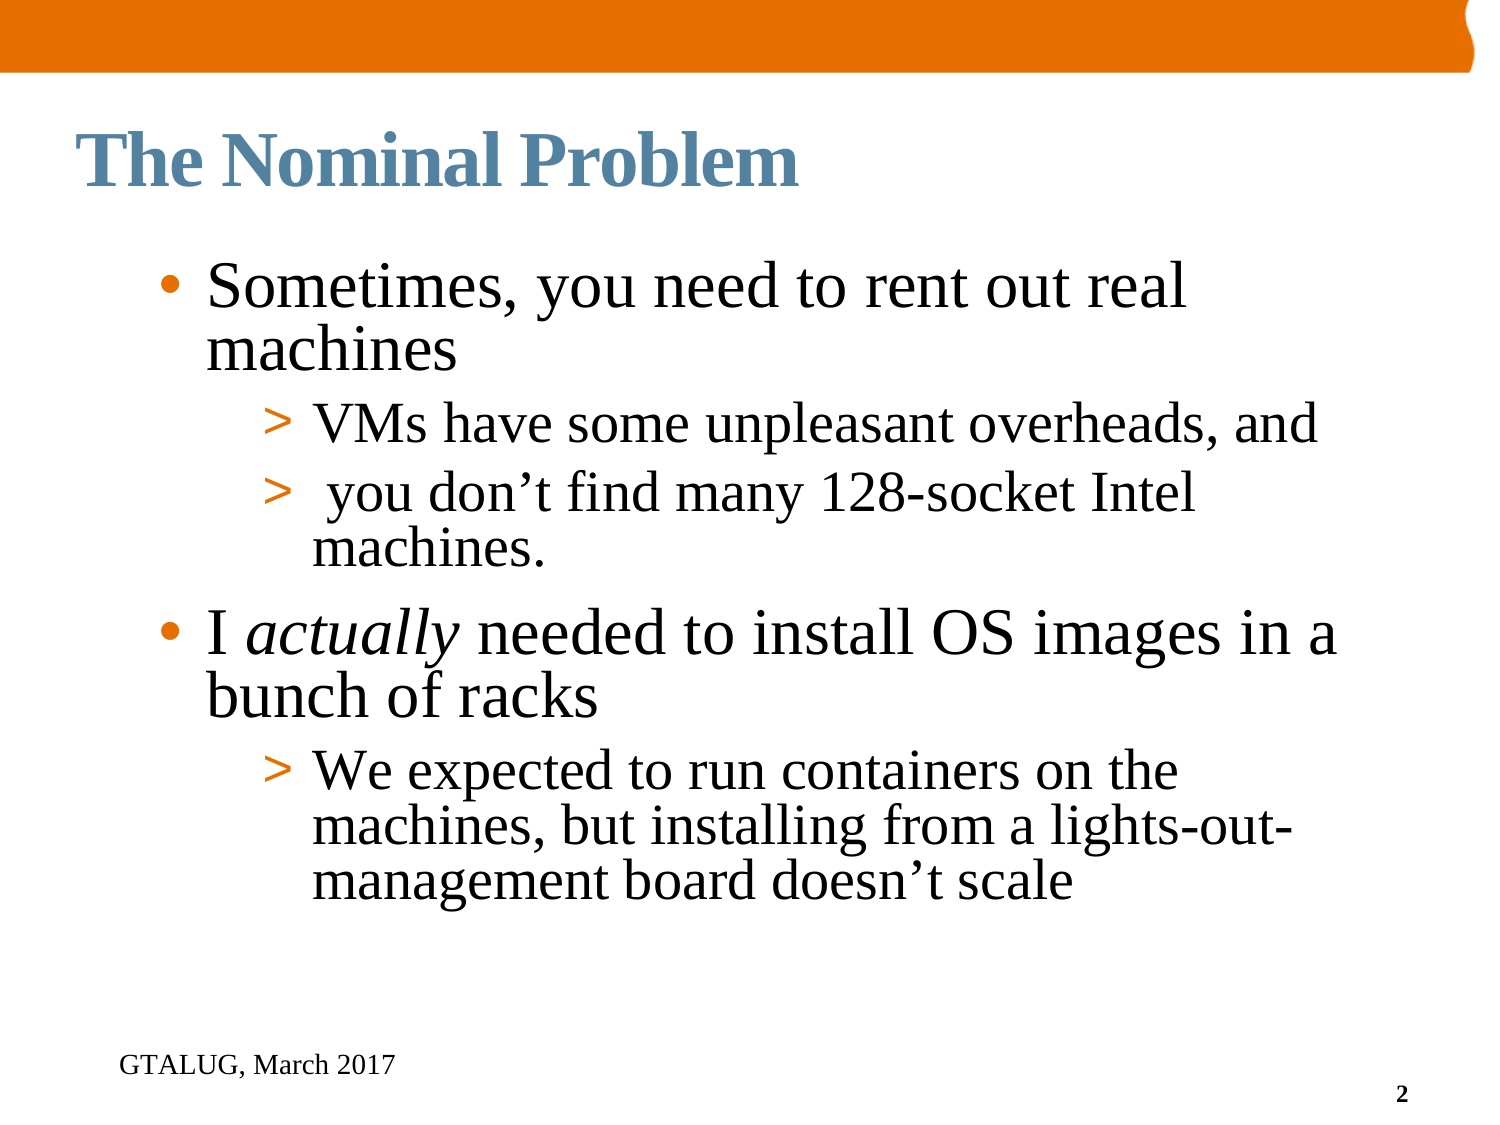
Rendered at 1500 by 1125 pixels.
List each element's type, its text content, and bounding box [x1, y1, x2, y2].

title The Nominal Problem [75, 122, 1438, 228]
picture [0, 0, 1500, 75]
list Sometimes, you need to rent out real machines VMs have some unpleasant overheads, and you don’t find many 128-socket Intel machines. I actually needed to install OS images in a bunch of racks We expected to run containers on the machines, but installing from a lights-out-management board doesn’t scale [64, 257, 1402, 1117]
